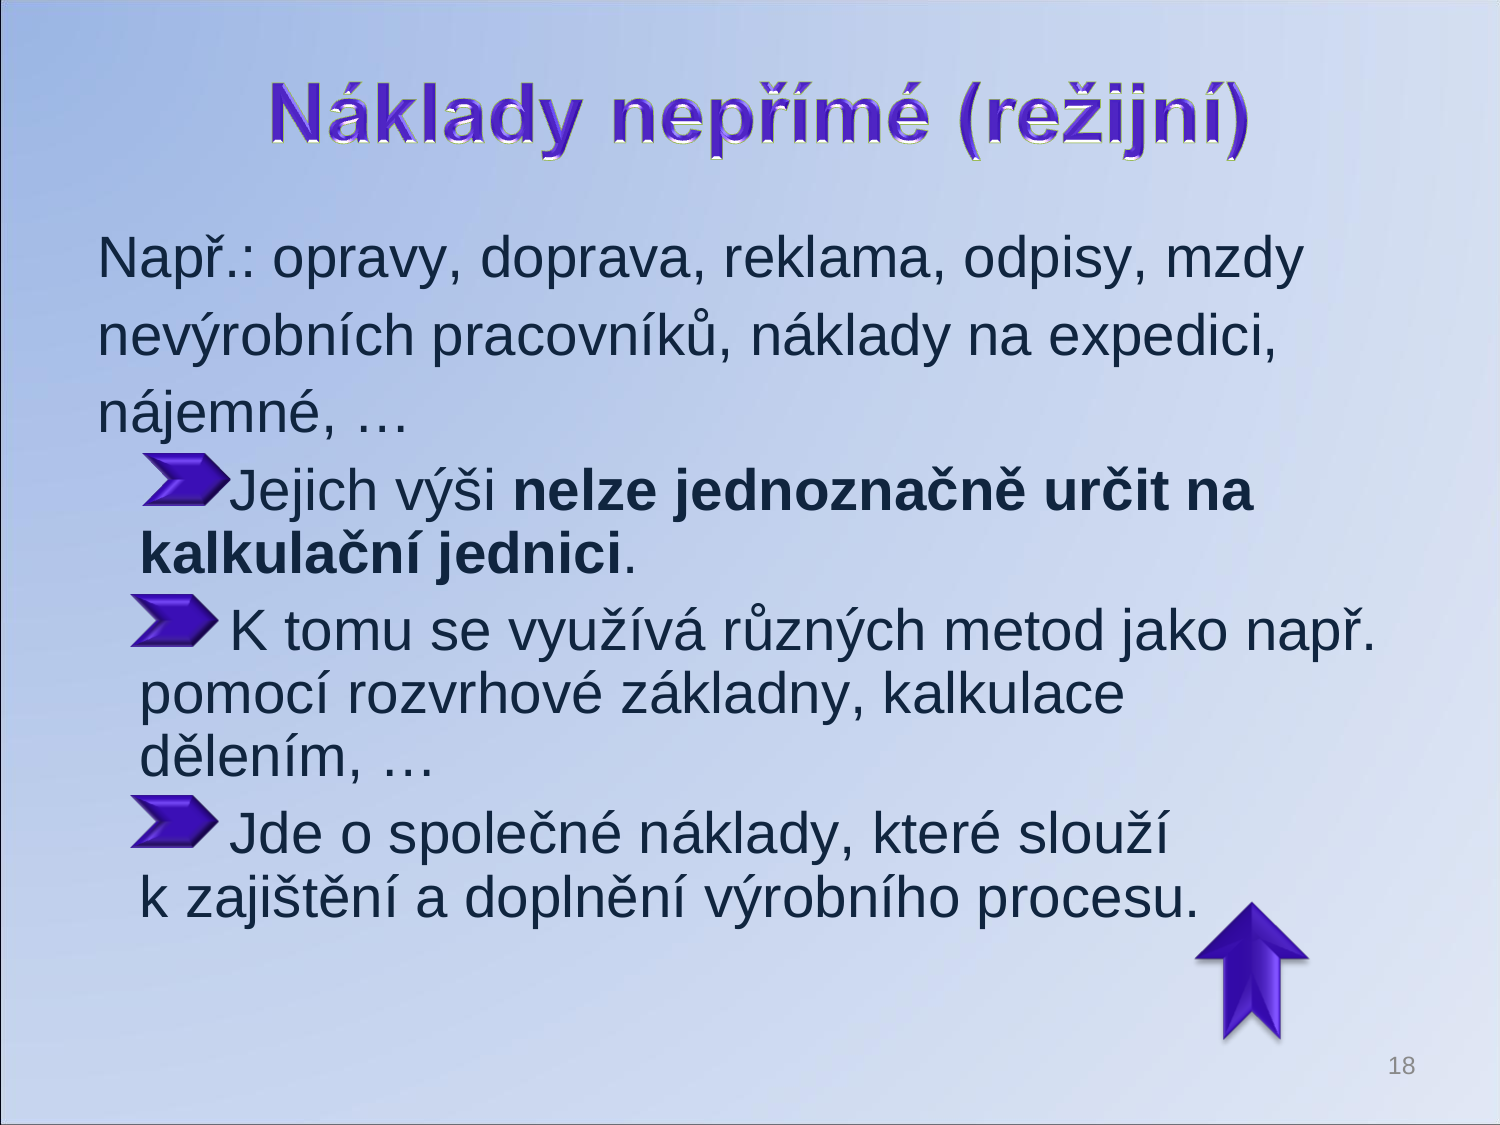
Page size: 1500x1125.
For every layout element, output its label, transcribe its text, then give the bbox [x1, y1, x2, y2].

list Např.: opravy, doprava, reklama, odpisy, mzdy nevýrobních pracovníků, náklady na expedici, nájemné, … Jejich výši nelze jednoznačně určit na kalkulační jednici. K tomu se využívá různých metod jako např. pomocí rozvrhové základny, kalkulace dělením, … Jde o společné náklady, které slouží k zajištění a doplnění výrobního procesu. [64, 219, 1415, 1015]
text_box <číslo> [1080, 1034, 1431, 1095]
picture [0, 0, 1500, 1125]
